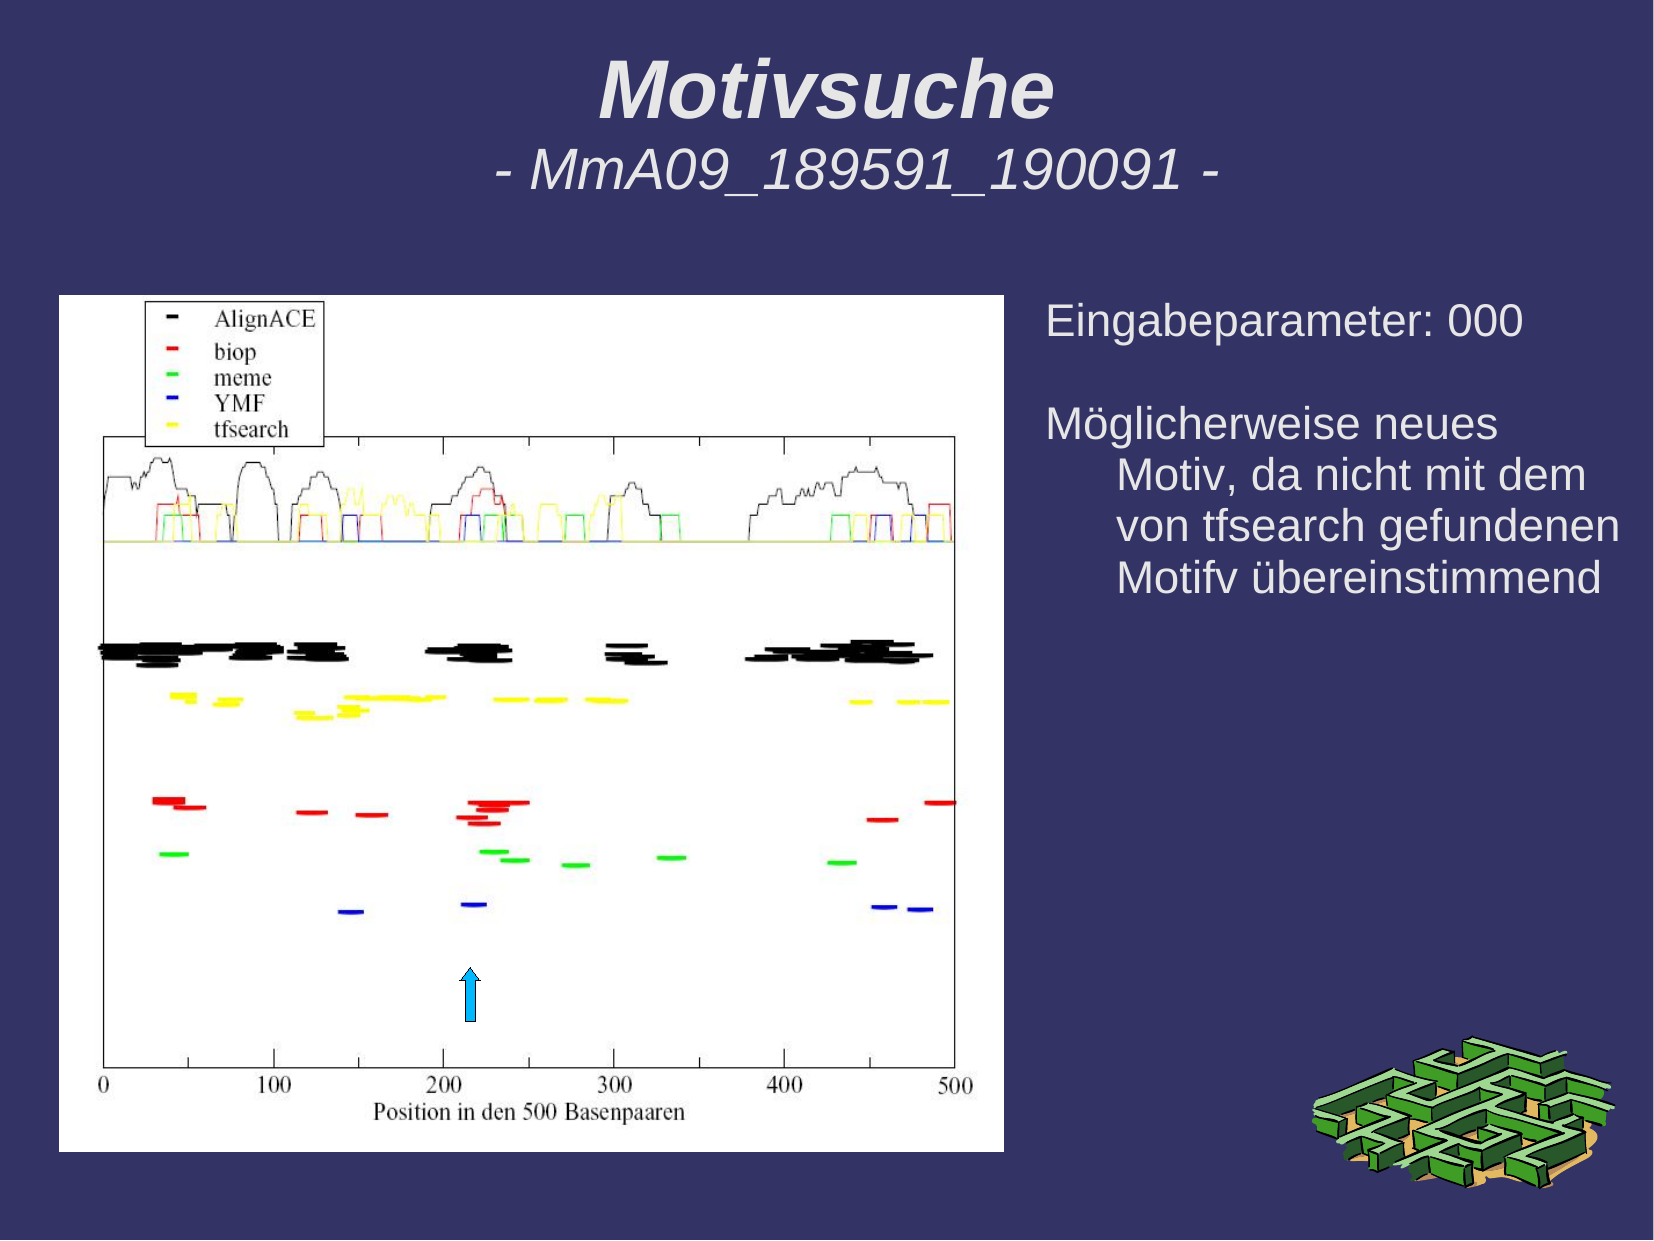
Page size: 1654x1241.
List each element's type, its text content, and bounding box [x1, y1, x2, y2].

text_box [459, 967, 481, 1022]
title Motivsuche - MmA09_189591_190091 - [121, 19, 1534, 227]
picture [59, 295, 1004, 1152]
list Eingabeparameter: 000 Möglicherweise neues Motiv, da nicht mit dem von tfsearch gefundenen Motifv übereinstimmend [1033, 295, 1625, 1147]
